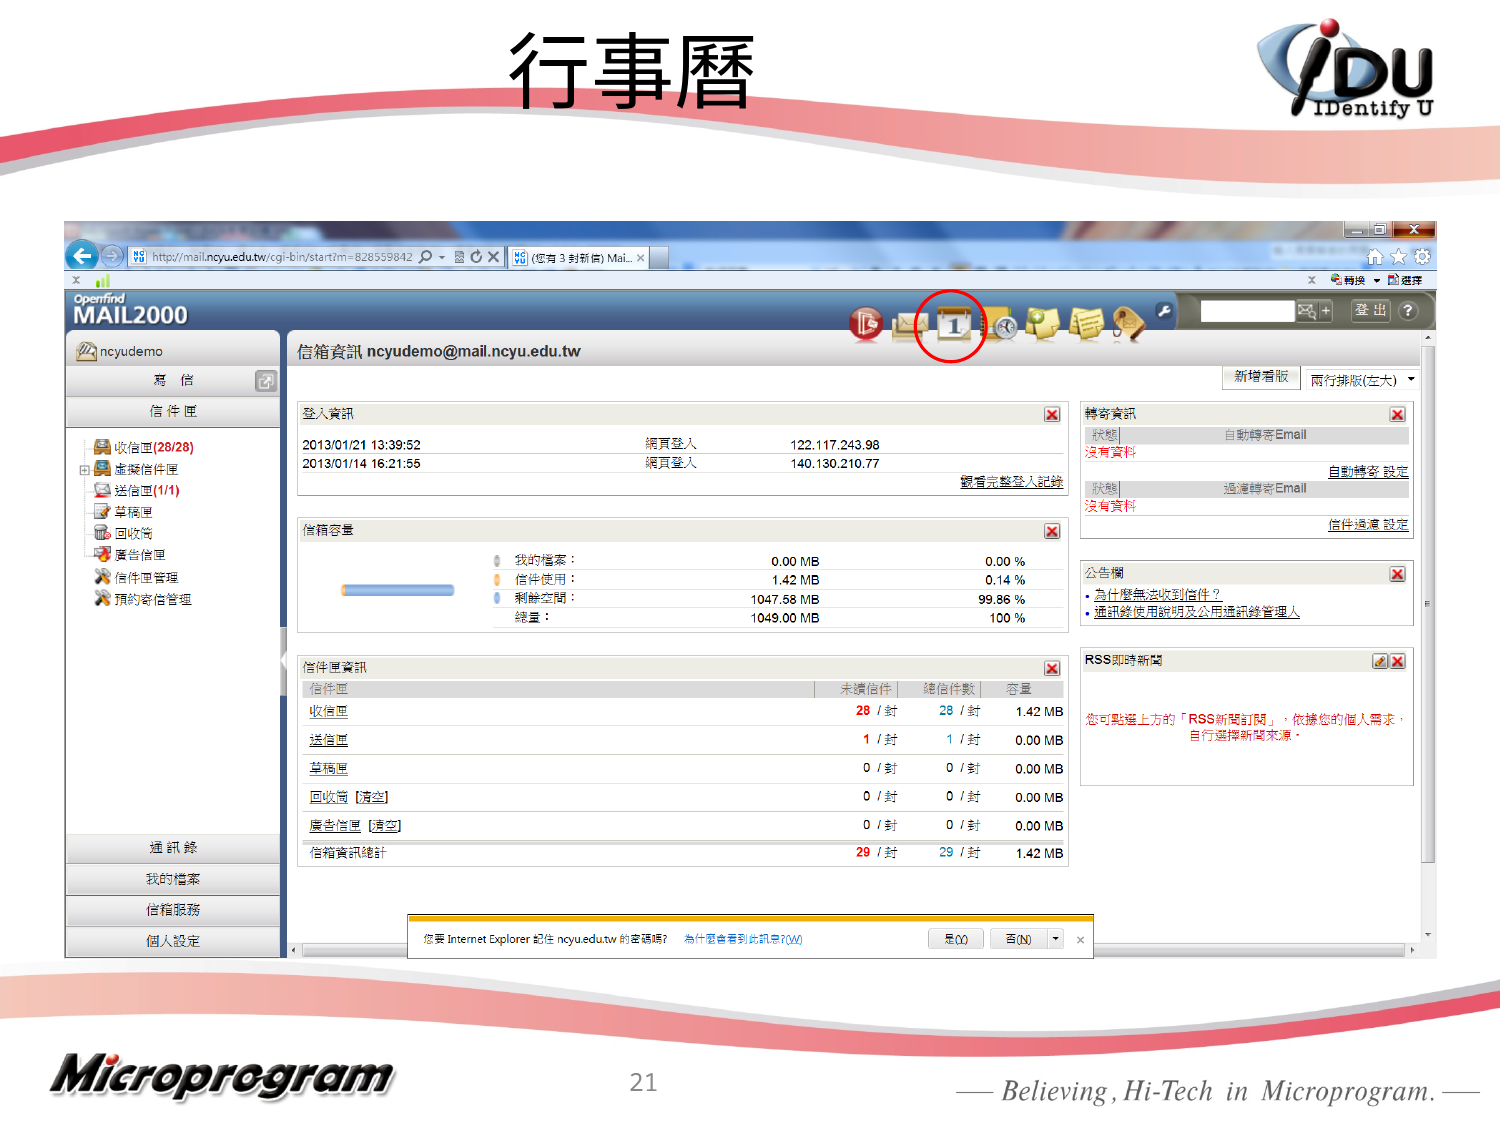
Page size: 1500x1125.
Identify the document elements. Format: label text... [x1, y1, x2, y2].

title 行事曆 [35, 11, 1231, 118]
picture [64, 221, 1437, 959]
text_box [468, 1053, 819, 1114]
